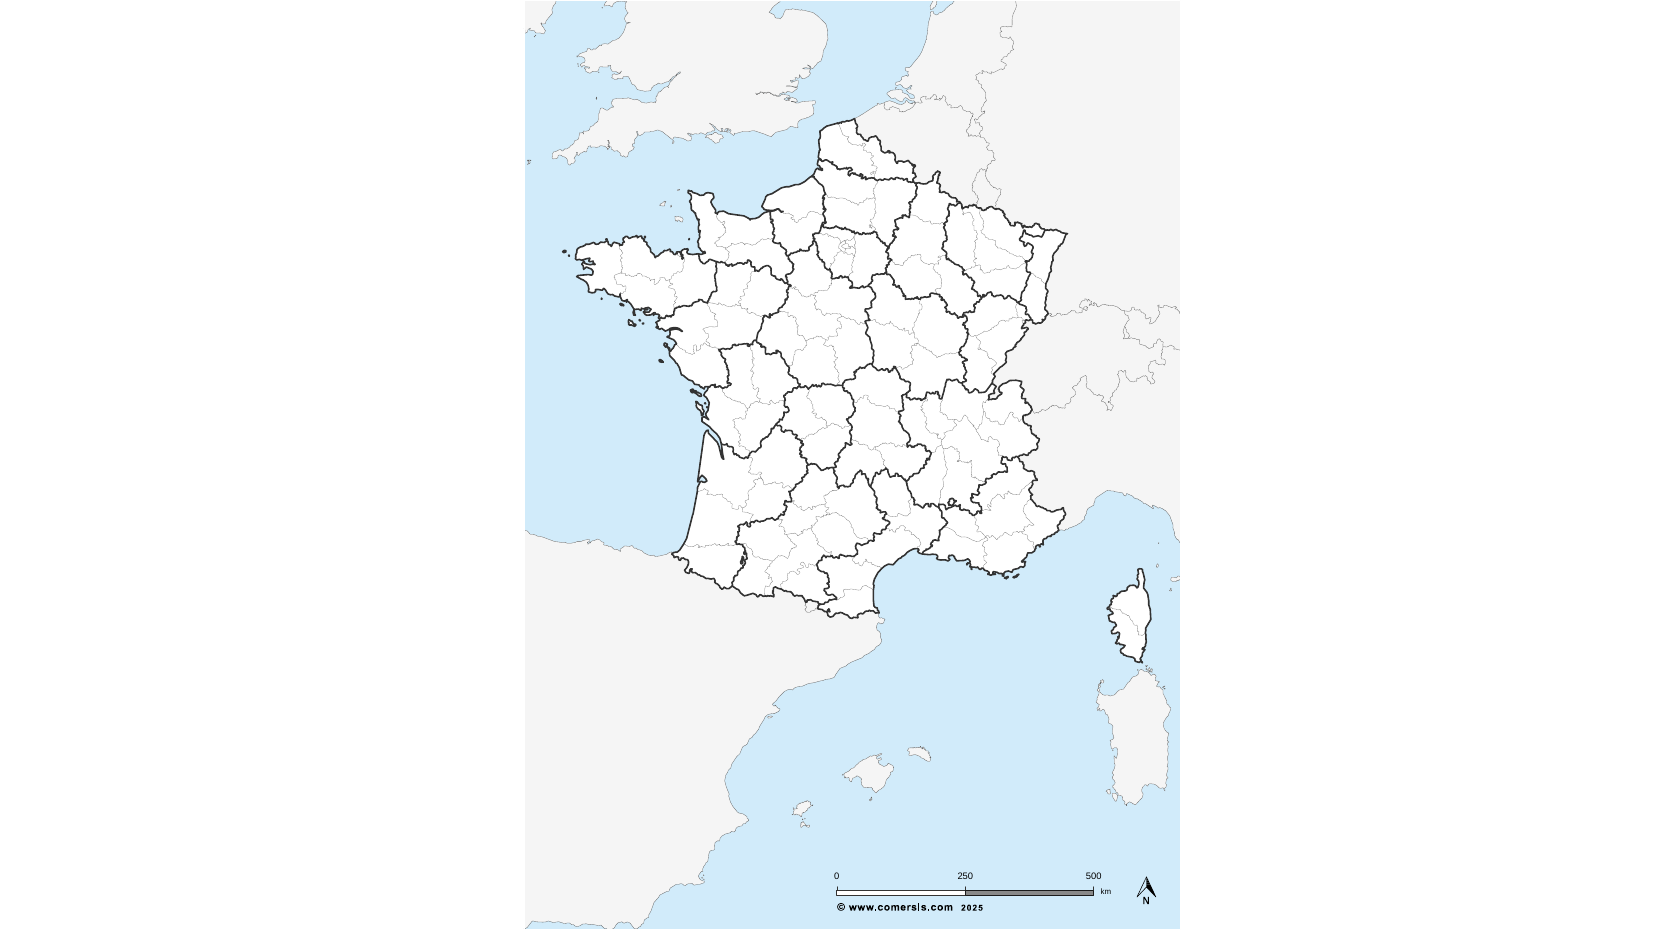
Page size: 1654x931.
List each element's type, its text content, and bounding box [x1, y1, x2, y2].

text_box [525, 1, 1180, 929]
text_box 250 [957, 871, 974, 882]
text_box km [1100, 887, 1112, 897]
text_box 500 [1085, 871, 1102, 882]
text_box 0 [834, 871, 840, 882]
